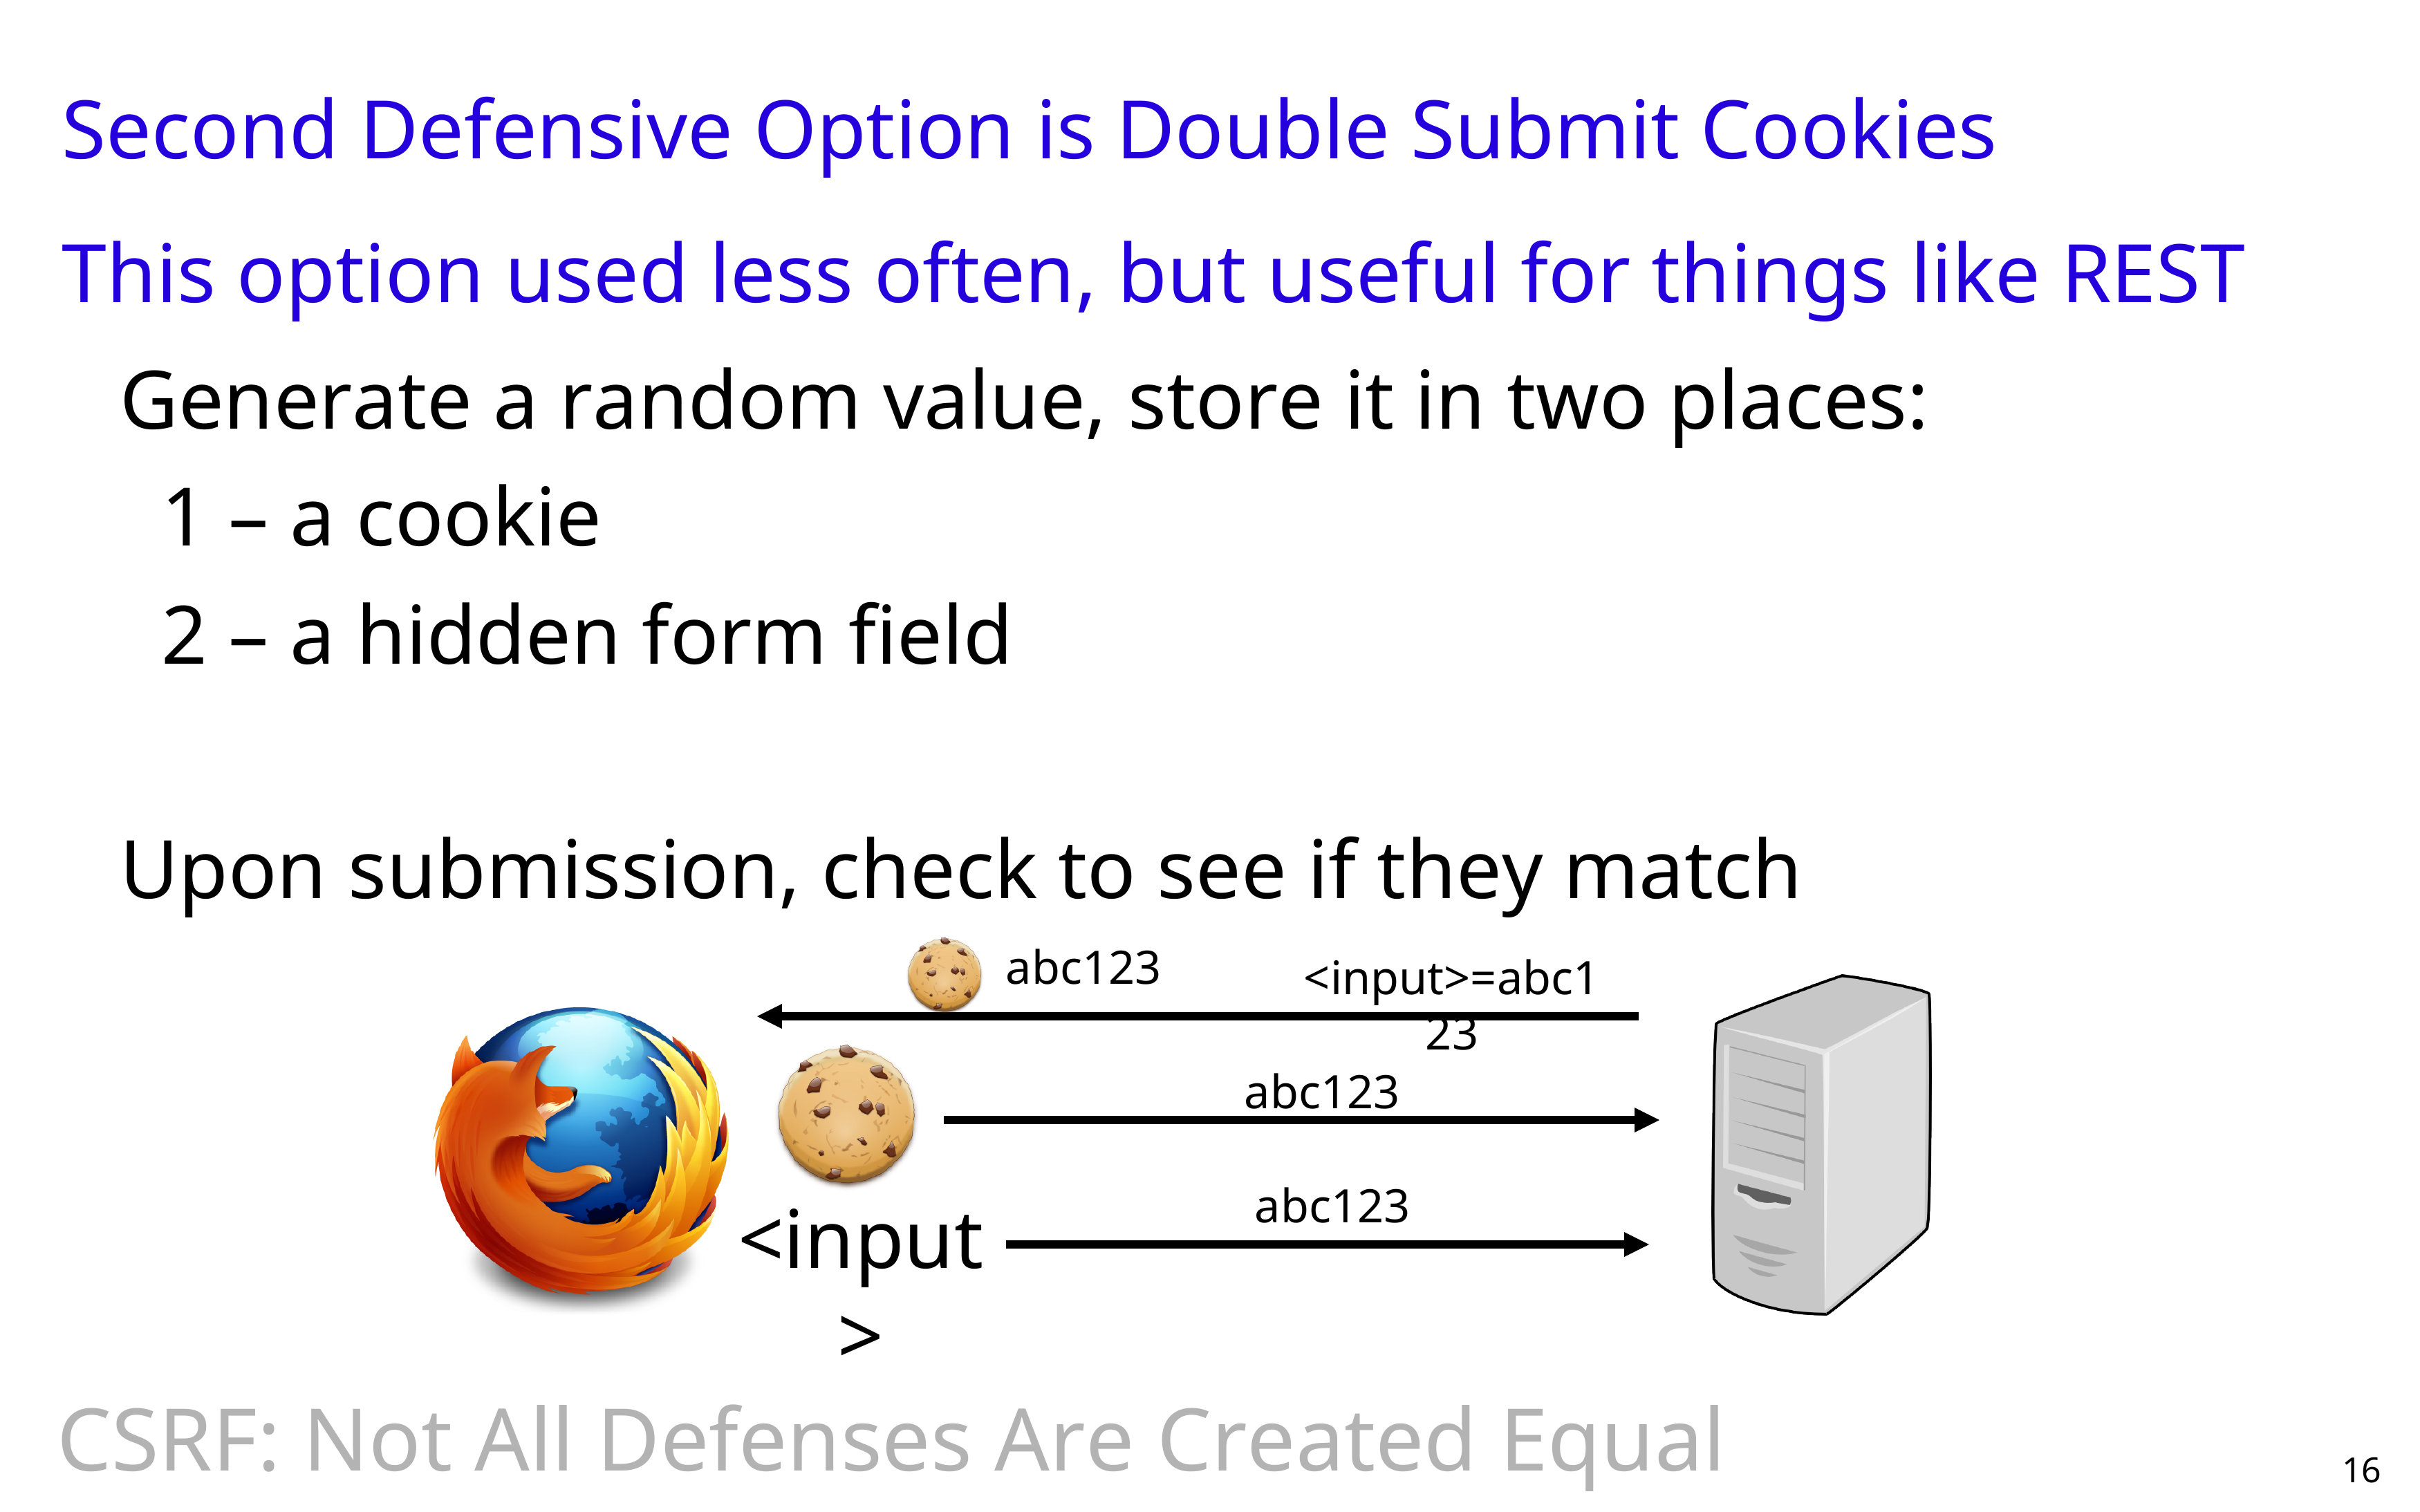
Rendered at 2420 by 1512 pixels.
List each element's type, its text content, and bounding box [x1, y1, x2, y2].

text_box abc123 [1224, 1058, 1422, 1123]
text_box abc123 [1234, 1172, 1432, 1238]
text_box abc123 [986, 933, 1183, 999]
picture [425, 1006, 736, 1318]
text_box <input> [715, 1182, 1007, 1289]
text_box Second Defensive Option is Double Submit Cookies This option used less often, but useful for things like REST [52, 73, 2293, 324]
text_box Generate a random value, store it in two places: 1 – a cookie 2 – a hidden form field Upon submission, check to see if they match [114, 342, 2336, 850]
picture [1711, 974, 1932, 1316]
picture [767, 1036, 924, 1182]
picture [902, 933, 986, 1017]
text_box <input>=abc123 [1286, 944, 1619, 1009]
text_box <number> [2334, 1443, 2390, 1497]
